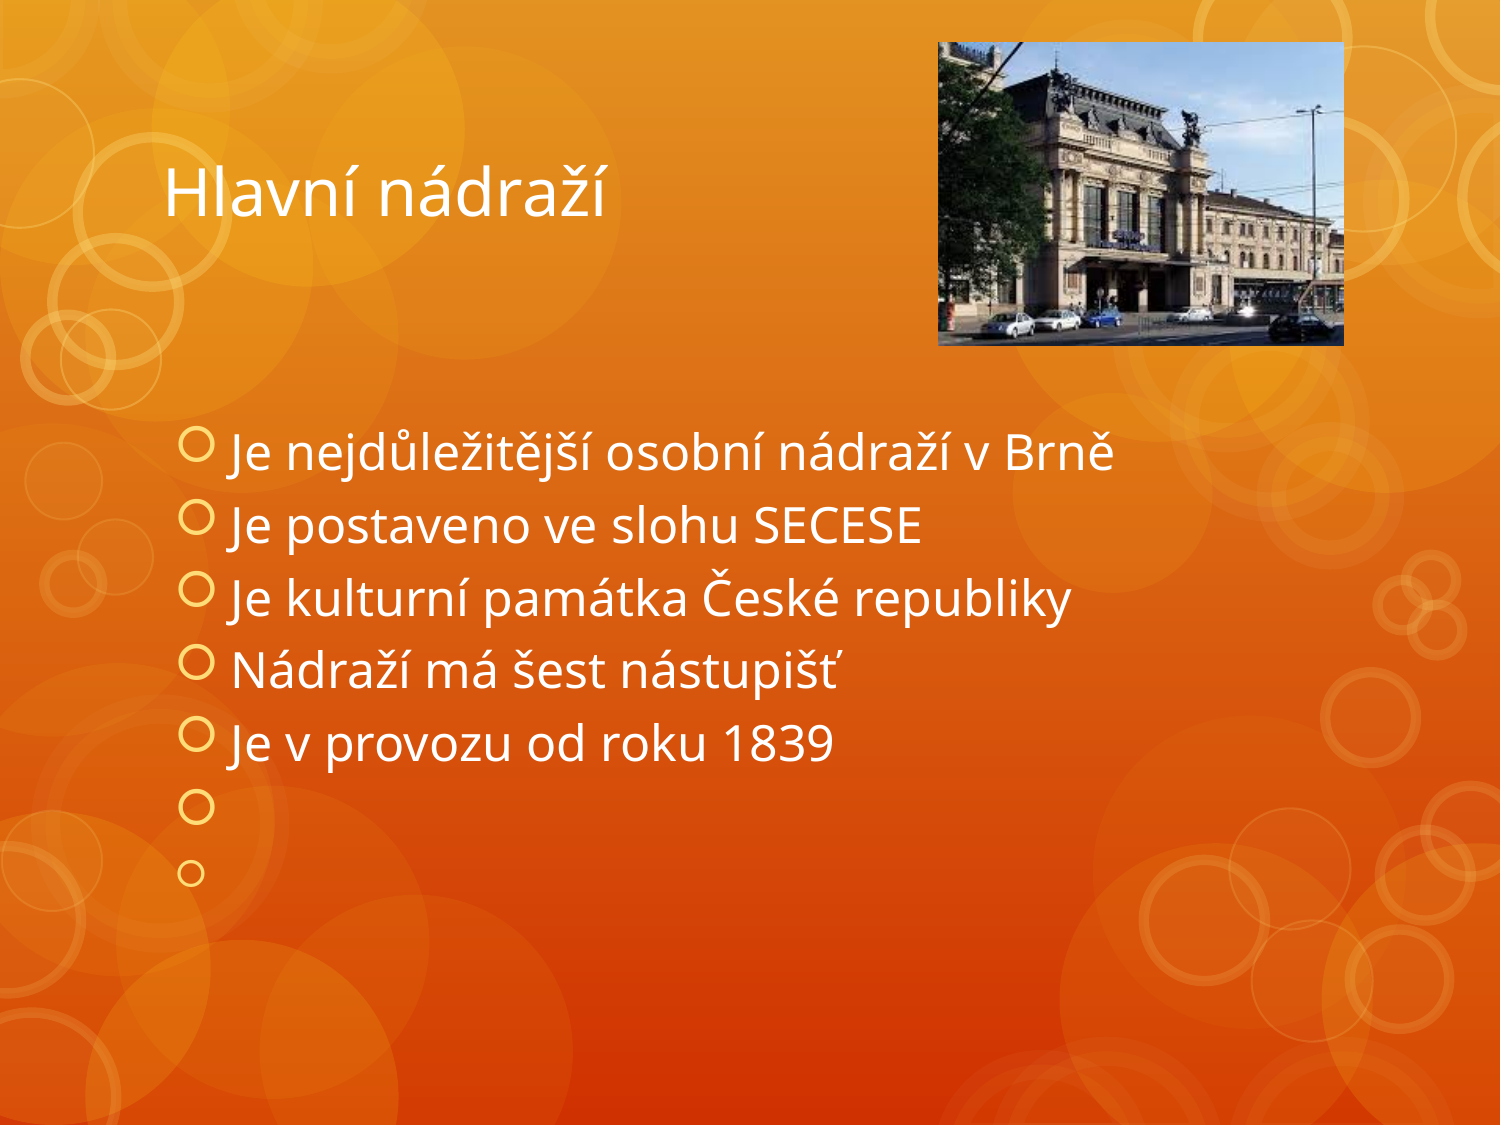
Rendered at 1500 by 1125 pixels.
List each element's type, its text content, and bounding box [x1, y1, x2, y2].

picture [938, 42, 1344, 346]
list Je nejdůležitější osobní nádraží v Brně Je postaveno ve slohu SECESE Je kulturní památka České republiky Nádraží má šest nástupišť Je v provozu od roku 1839 [159, 290, 1329, 959]
title Hlavní nádraží [147, 113, 938, 266]
